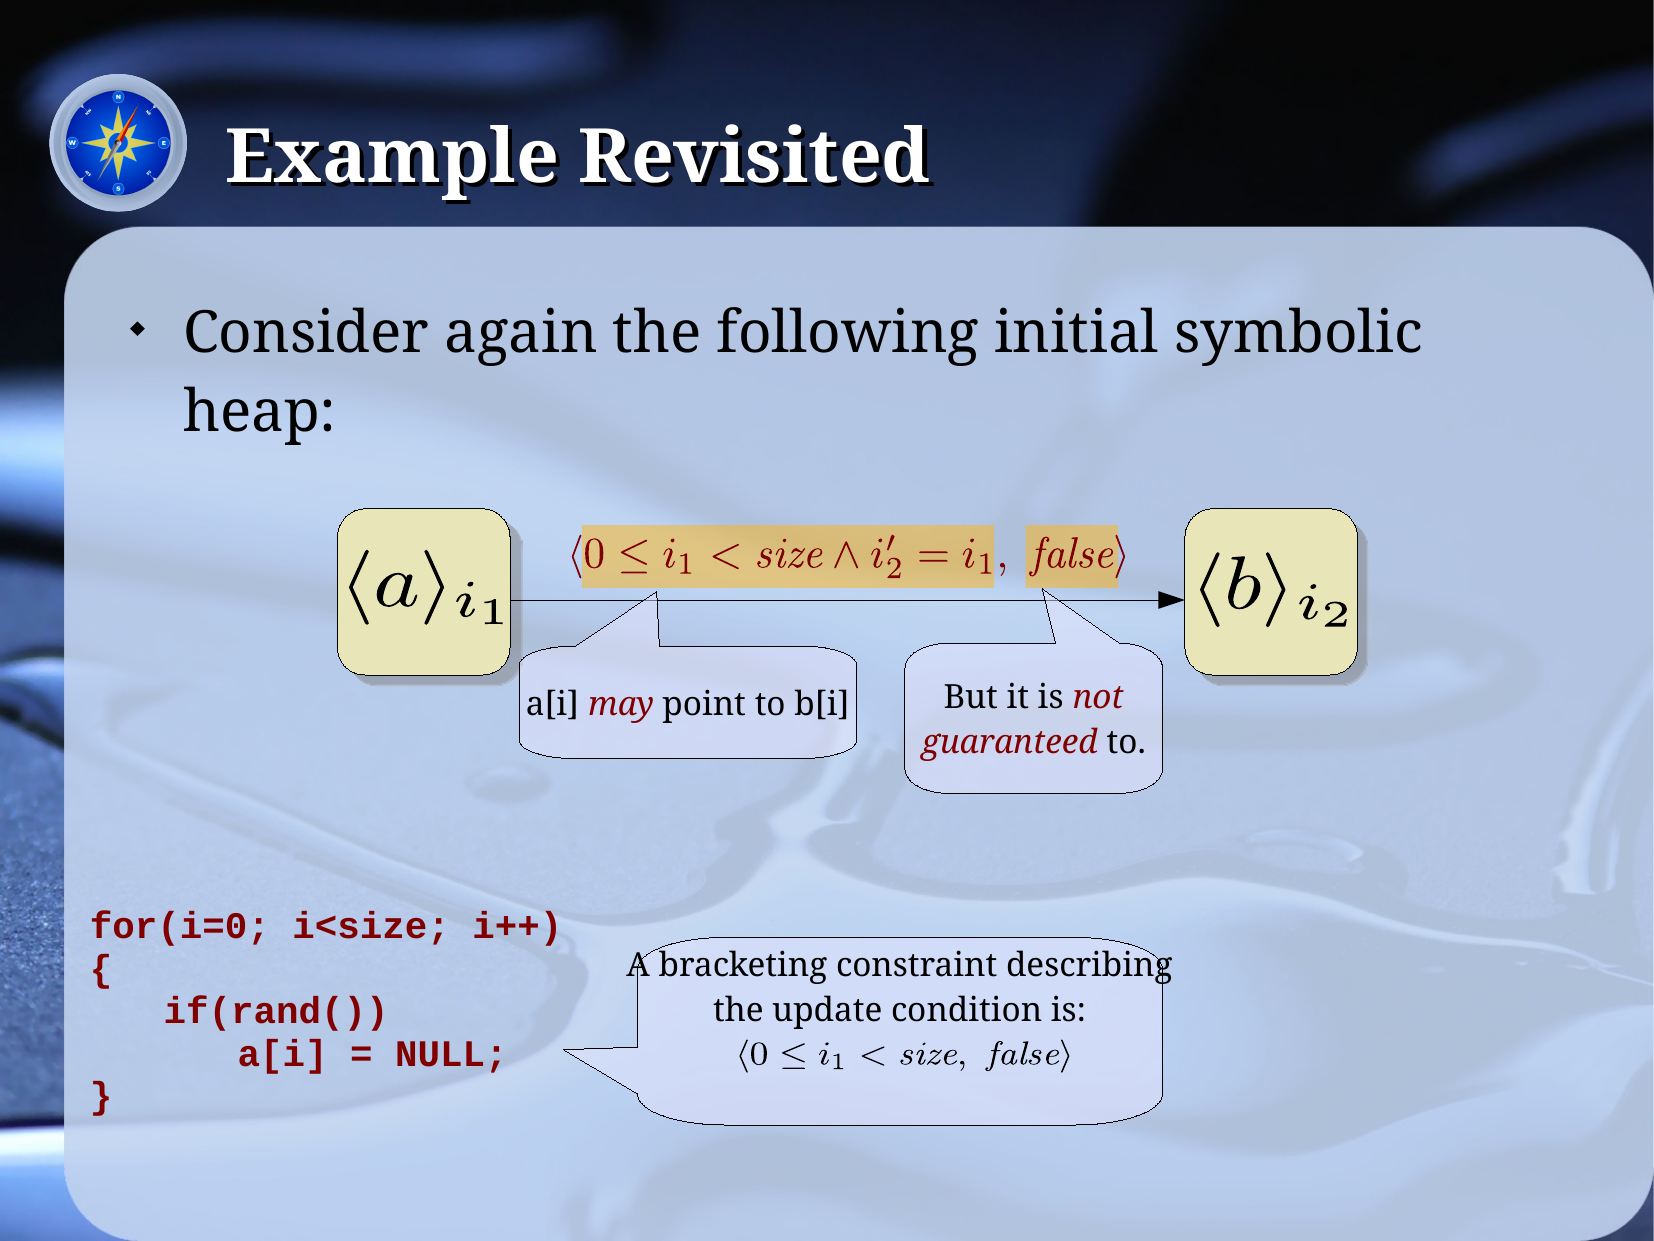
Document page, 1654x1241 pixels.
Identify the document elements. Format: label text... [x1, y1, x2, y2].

text_box for(i=0; i<size; i++) { if(rand()) a[i] = NULL; } [75, 900, 611, 1163]
picture [0, 0, 1654, 1241]
text_box [1025, 525, 1119, 534]
text_box A bracketing constraint describing the update condition is: [563, 937, 1163, 1126]
text_box [1025, 579, 1119, 588]
text_box [337, 508, 511, 676]
text_box [581, 579, 995, 588]
text_box [581, 525, 995, 534]
list Consider again the following initial symbolic heap: [112, 290, 1571, 1094]
title Example Revisited [225, 49, 1571, 257]
text_box But it is not guaranteed to. [904, 588, 1163, 794]
text_box [1184, 508, 1358, 676]
text_box a[i] may point to b[i] [519, 591, 857, 759]
